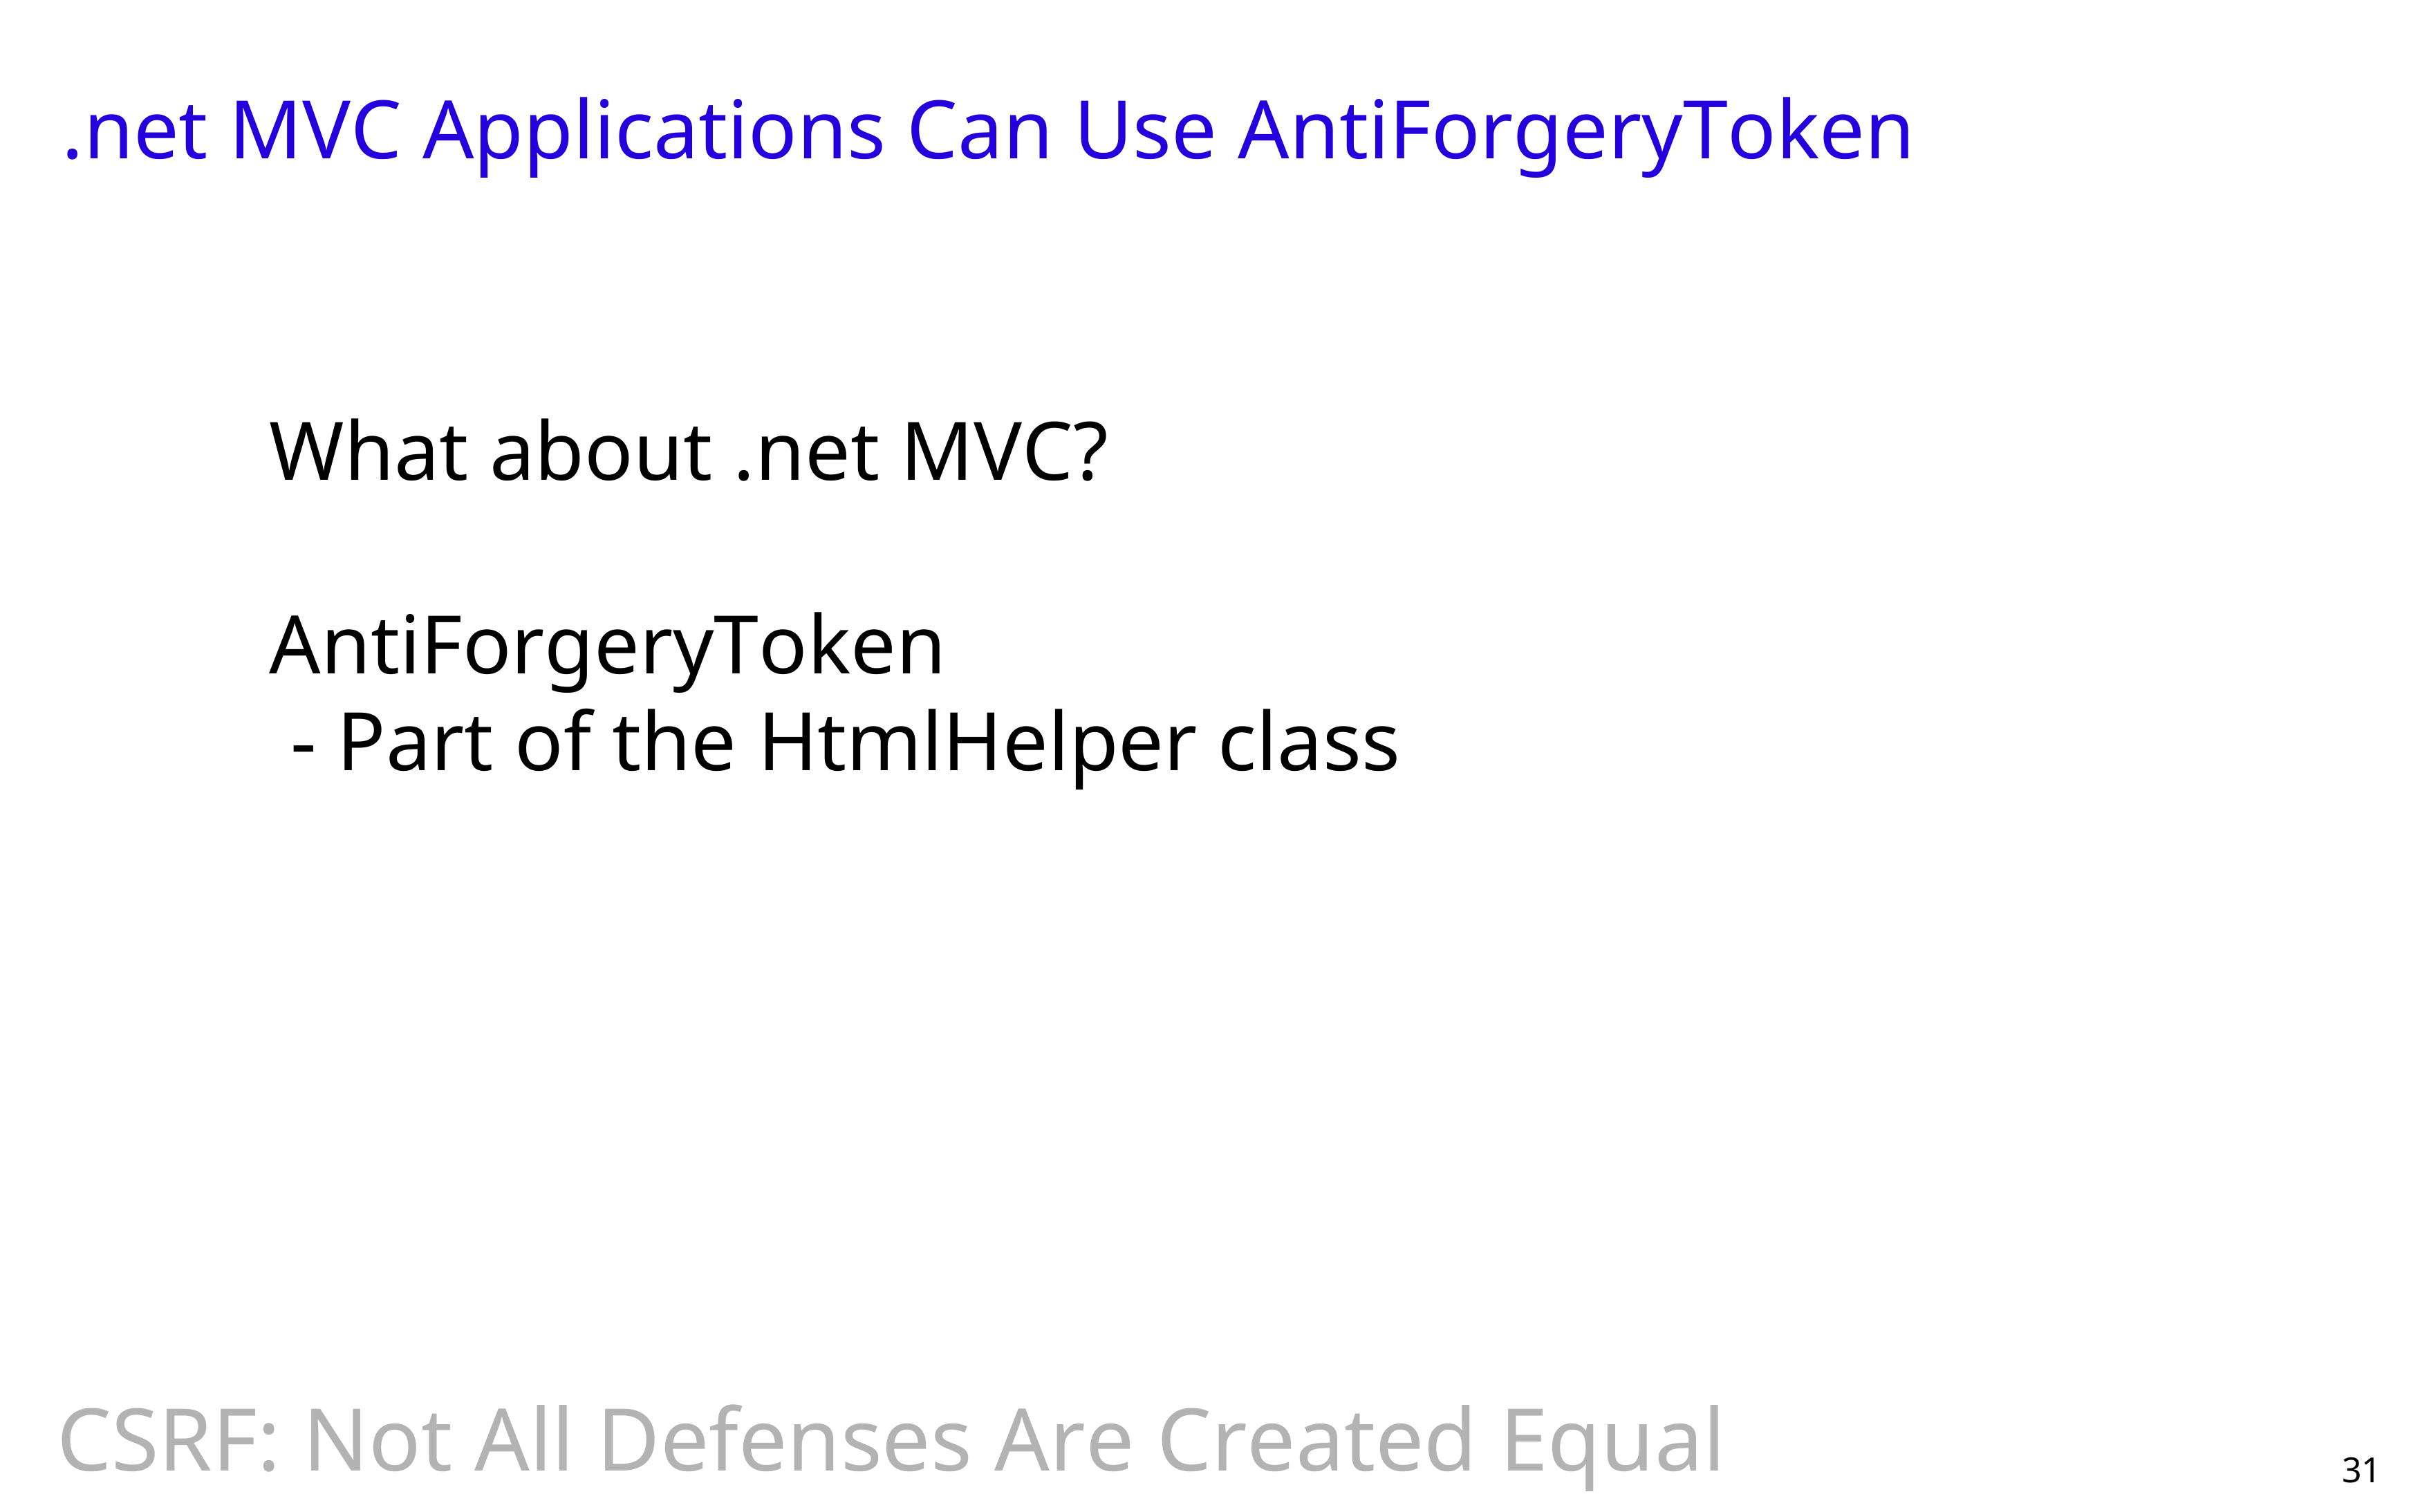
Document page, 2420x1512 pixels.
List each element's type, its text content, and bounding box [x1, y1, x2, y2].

text_box What about .net MVC? AntiForgeryToken - Part of the HtmlHelper class [259, 394, 1982, 792]
text_box .net MVC Applications Can Use AntiForgeryToken [52, 73, 2293, 180]
text_box <number> [2334, 1443, 2390, 1497]
